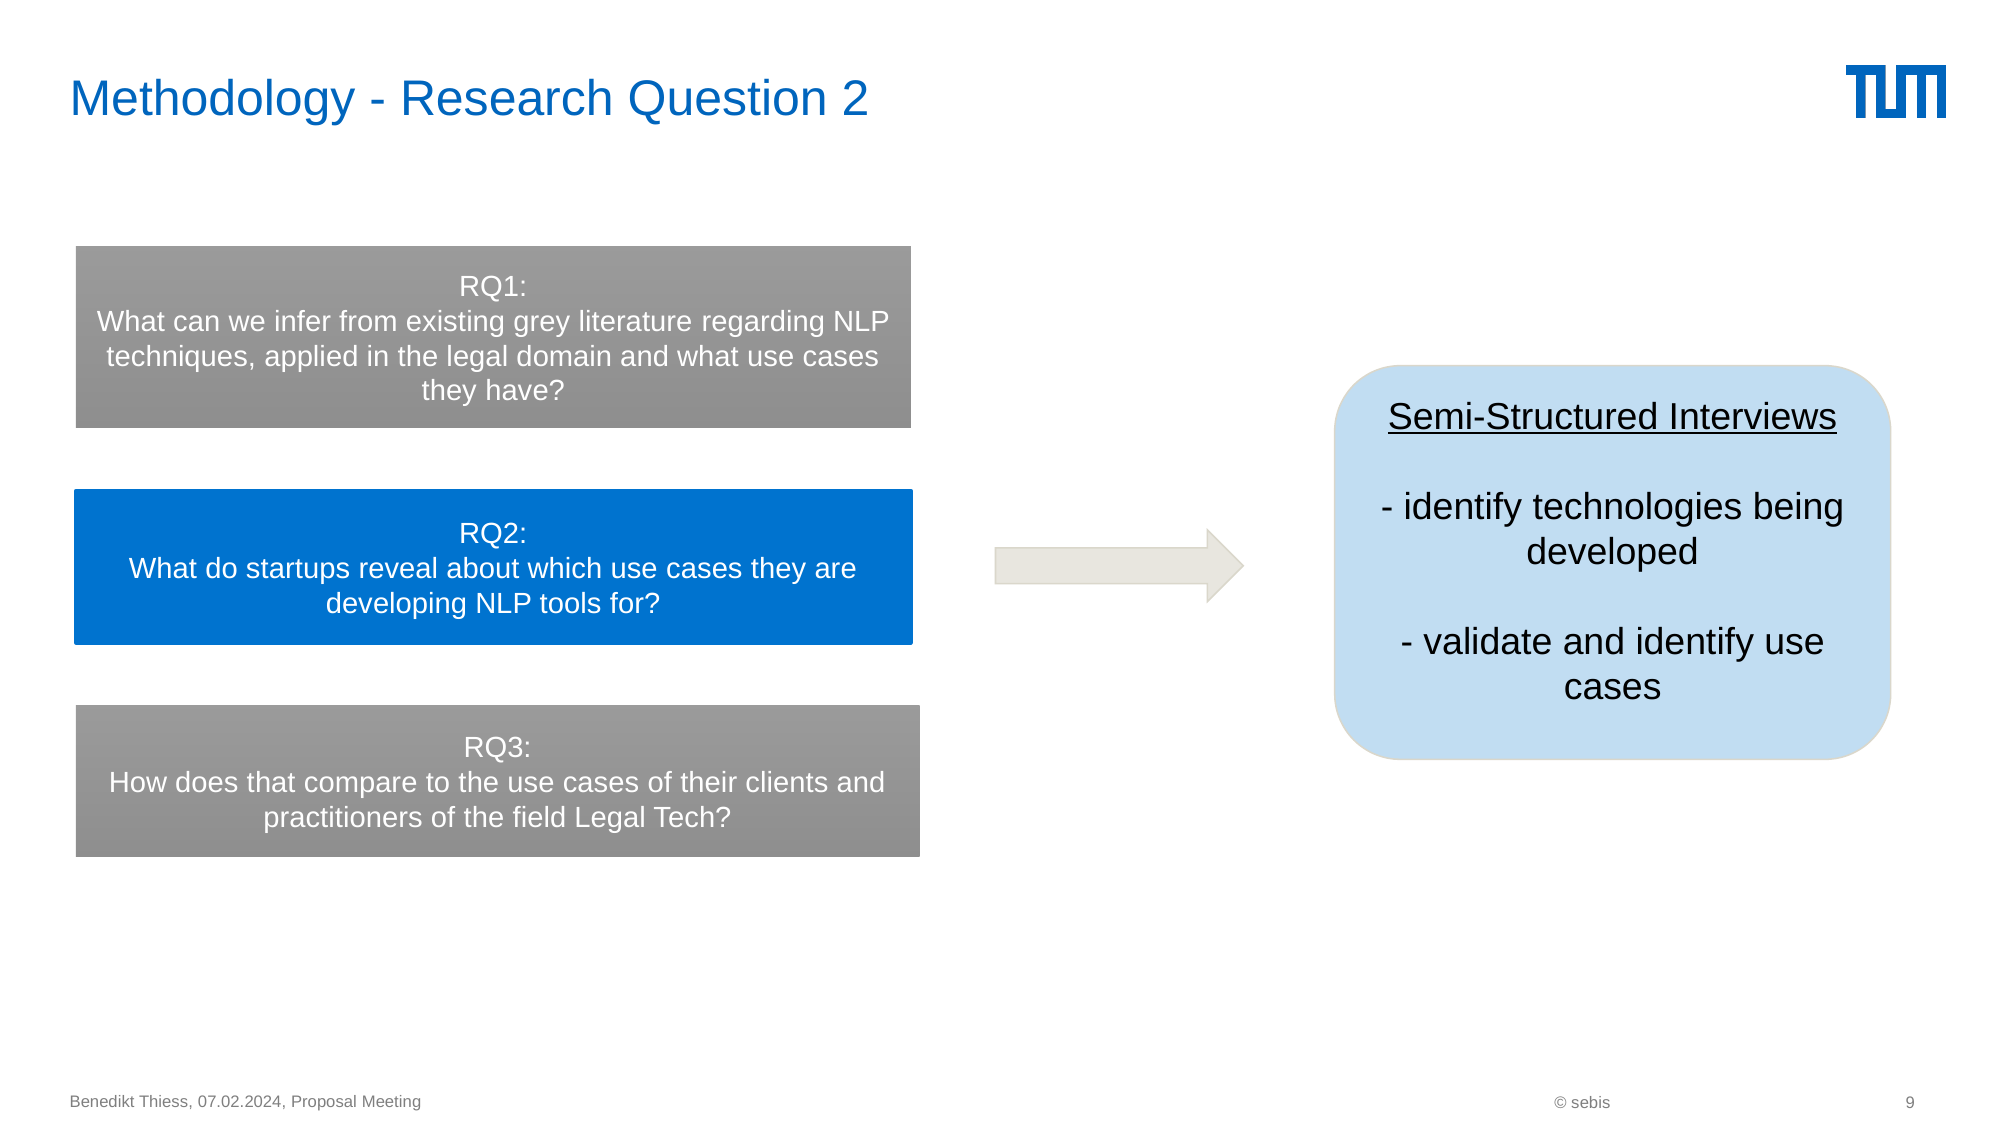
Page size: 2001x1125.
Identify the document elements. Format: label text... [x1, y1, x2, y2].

text_box Semi-Structured Interviews - identify technologies being developed - validate and identify use cases [1334, 365, 1891, 760]
text_box RQ2: What do startups reveal about which use cases they are developing NLP tools for? [76, 491, 911, 642]
text_box Benedikt Thiess, 07.02.2024, Proposal Meeting [54, 1077, 1000, 1125]
title Methodology - Research Question 2 [54, 7, 1792, 126]
text_box © sebis [1539, 1077, 1890, 1125]
text_box RQ1: What can we infer from existing grey literature regarding NLP techniques, applied in the legal domain and what use cases they have? [76, 246, 911, 427]
text_box RQ3: How does that compare to the use cases of their clients and practitioners of the field Legal Tech? [76, 705, 920, 857]
text_box [995, 529, 1244, 602]
text_box [1890, 1077, 1946, 1125]
